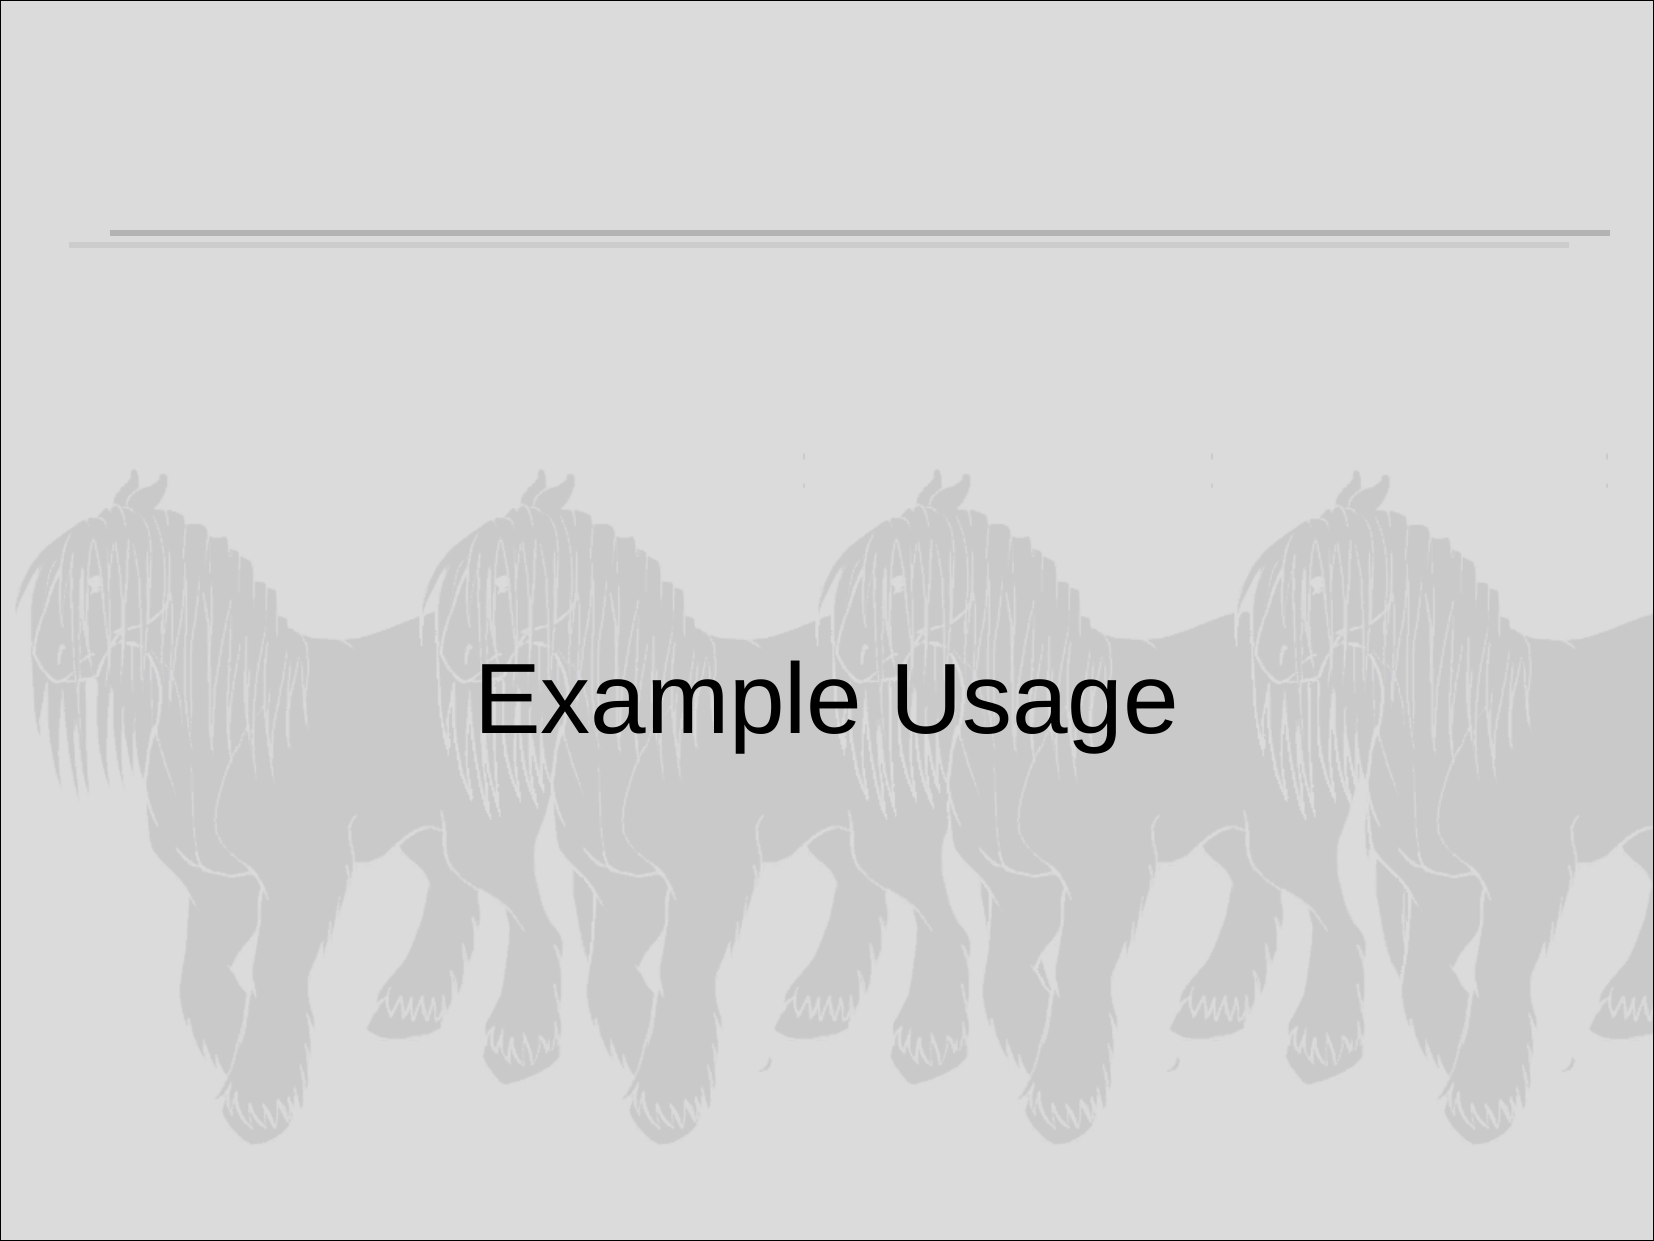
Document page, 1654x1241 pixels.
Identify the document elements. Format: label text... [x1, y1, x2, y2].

subtitle Example Usage [82, 297, 1571, 1102]
